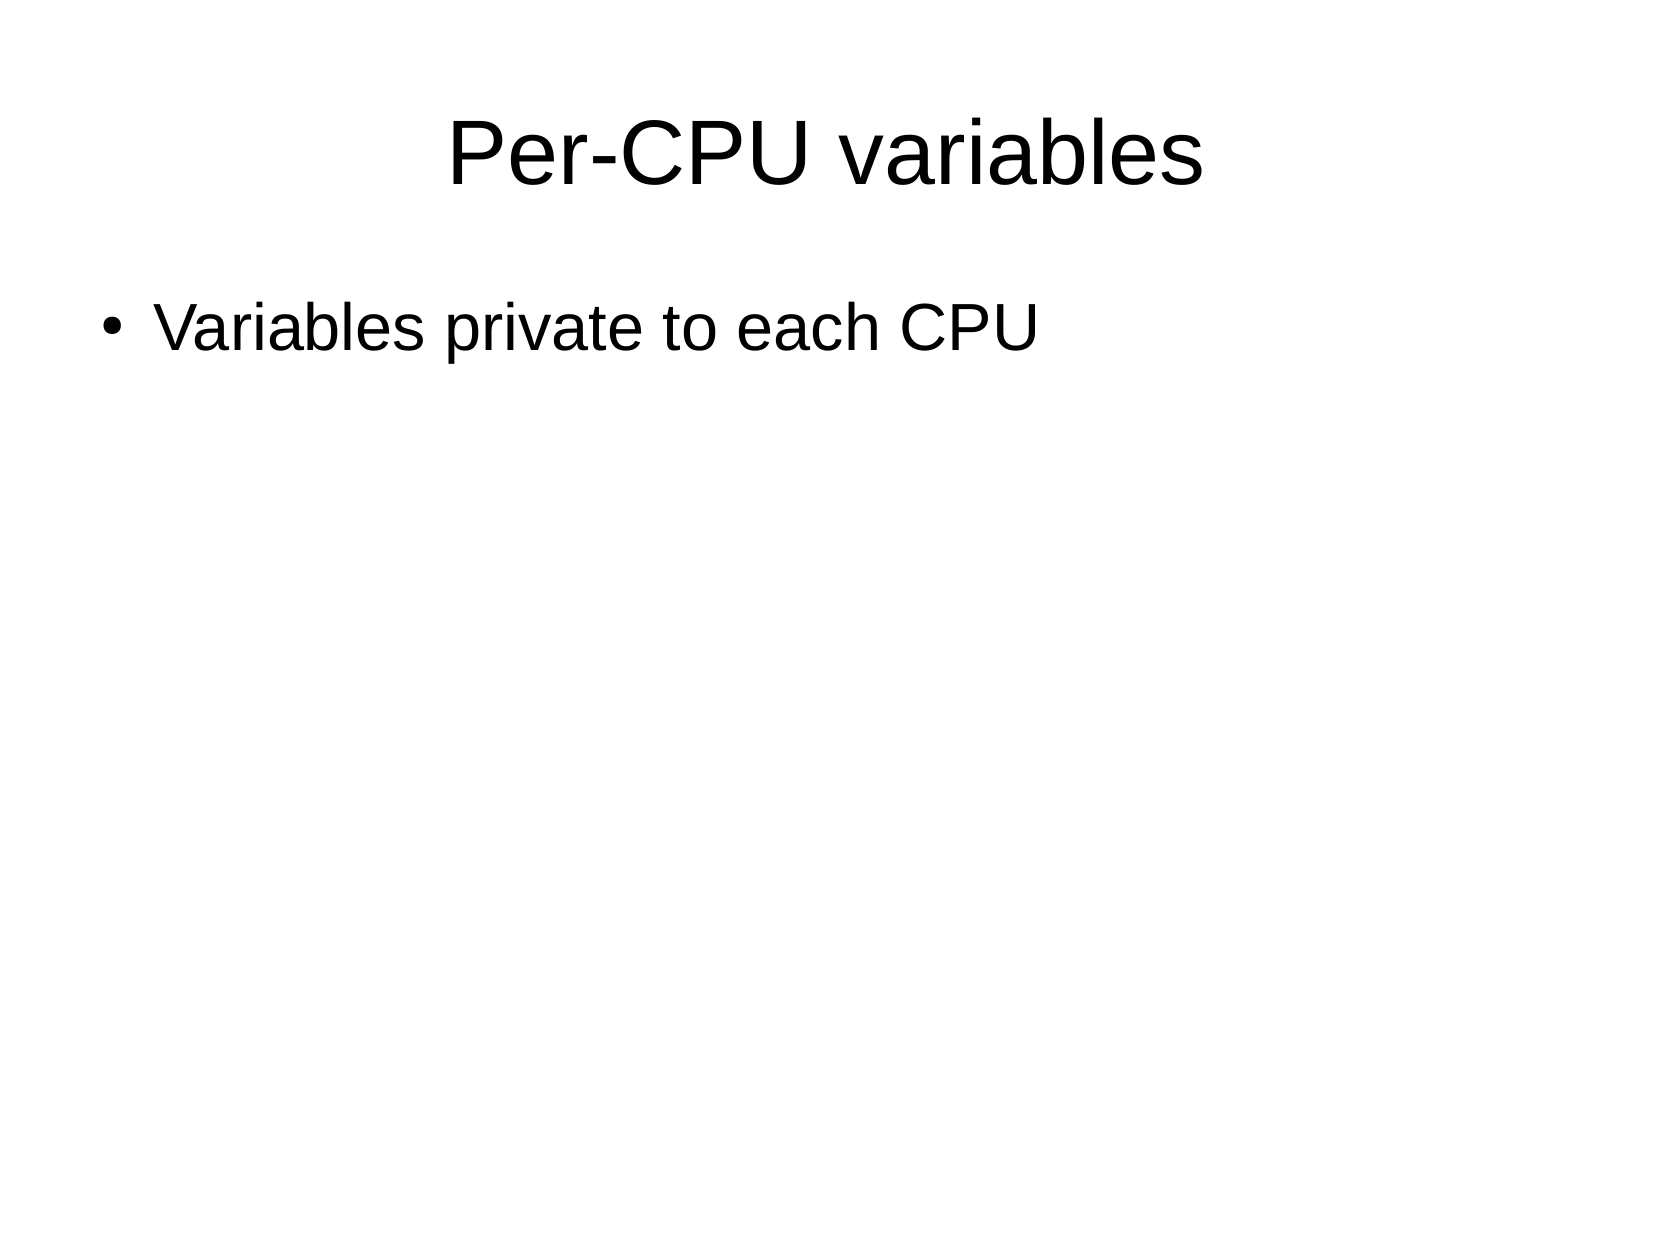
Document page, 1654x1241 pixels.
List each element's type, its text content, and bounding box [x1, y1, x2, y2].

title Per-CPU variables [82, 49, 1571, 257]
list Variables private to each CPU [82, 290, 1571, 1010]
